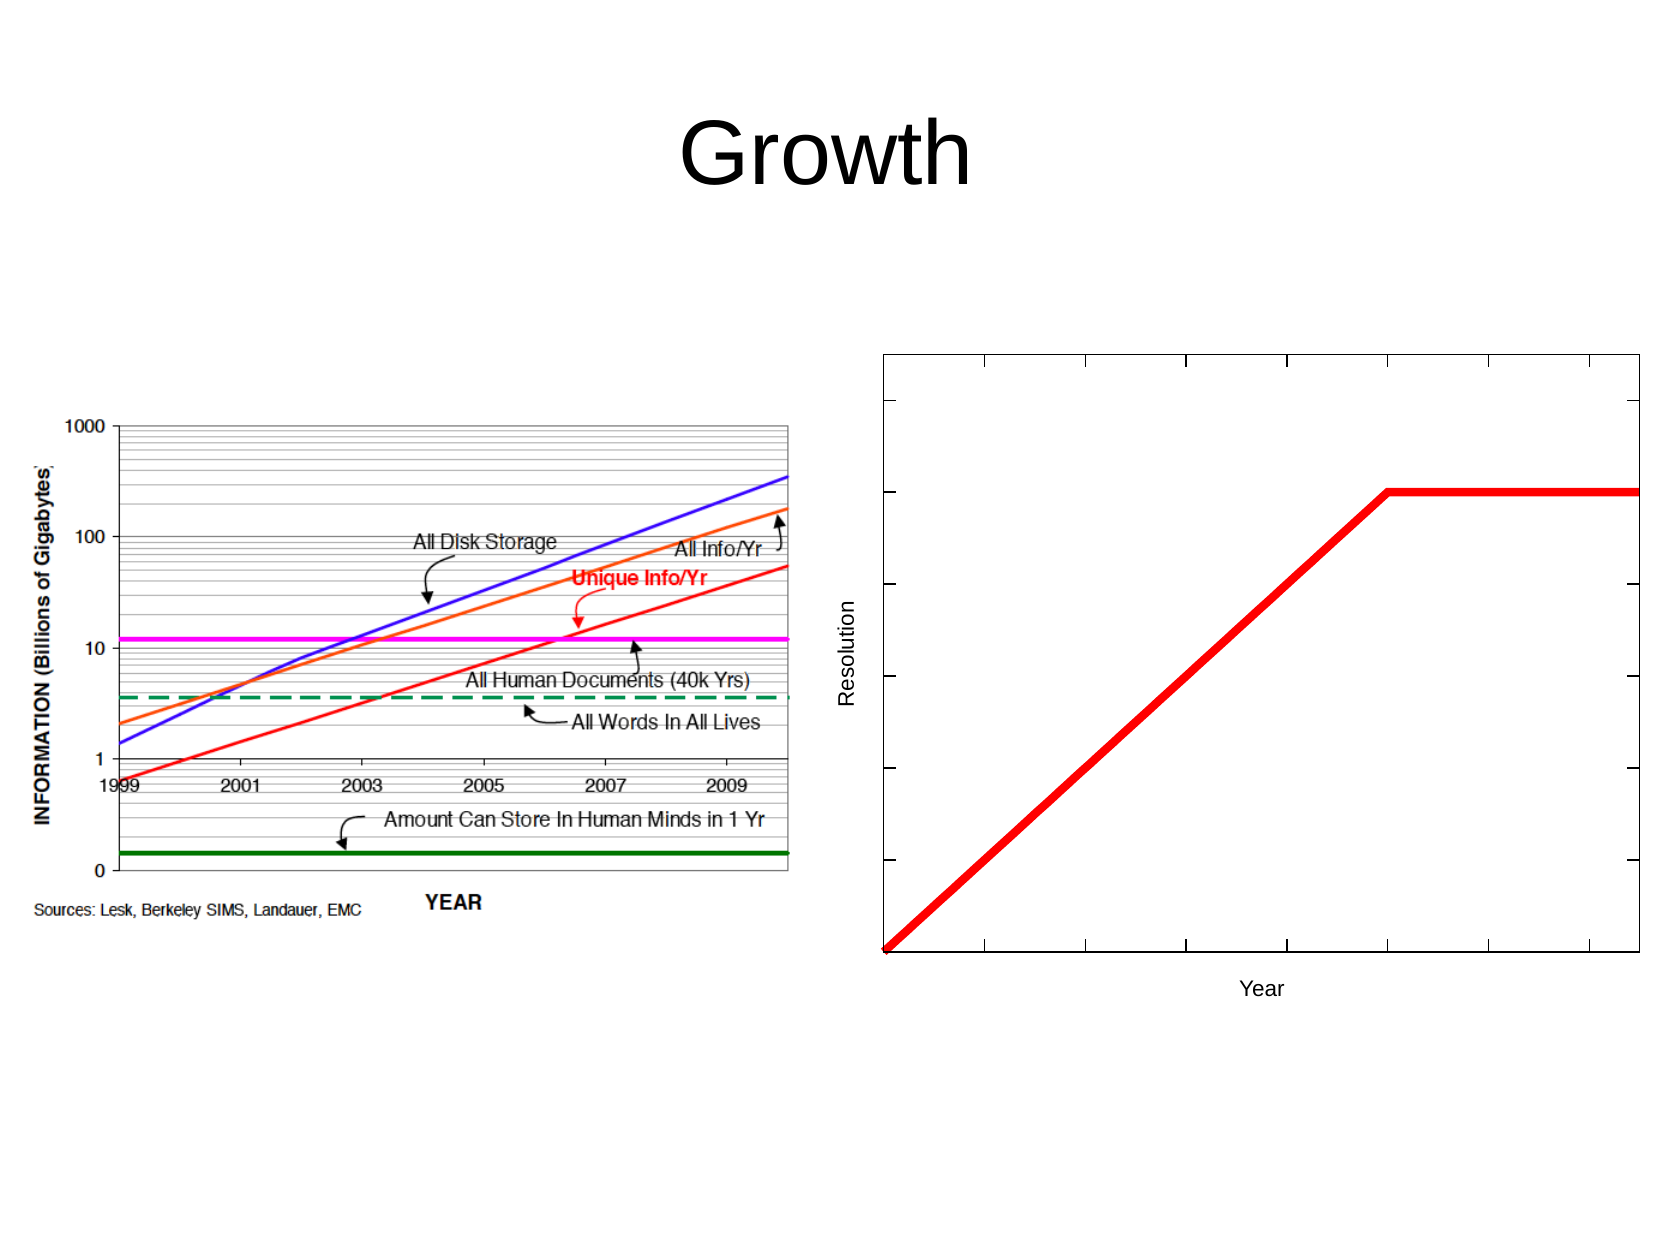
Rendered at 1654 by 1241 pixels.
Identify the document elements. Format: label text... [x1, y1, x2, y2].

picture [0, 411, 827, 941]
title Growth [82, 49, 1571, 257]
picture [828, 329, 1653, 1009]
